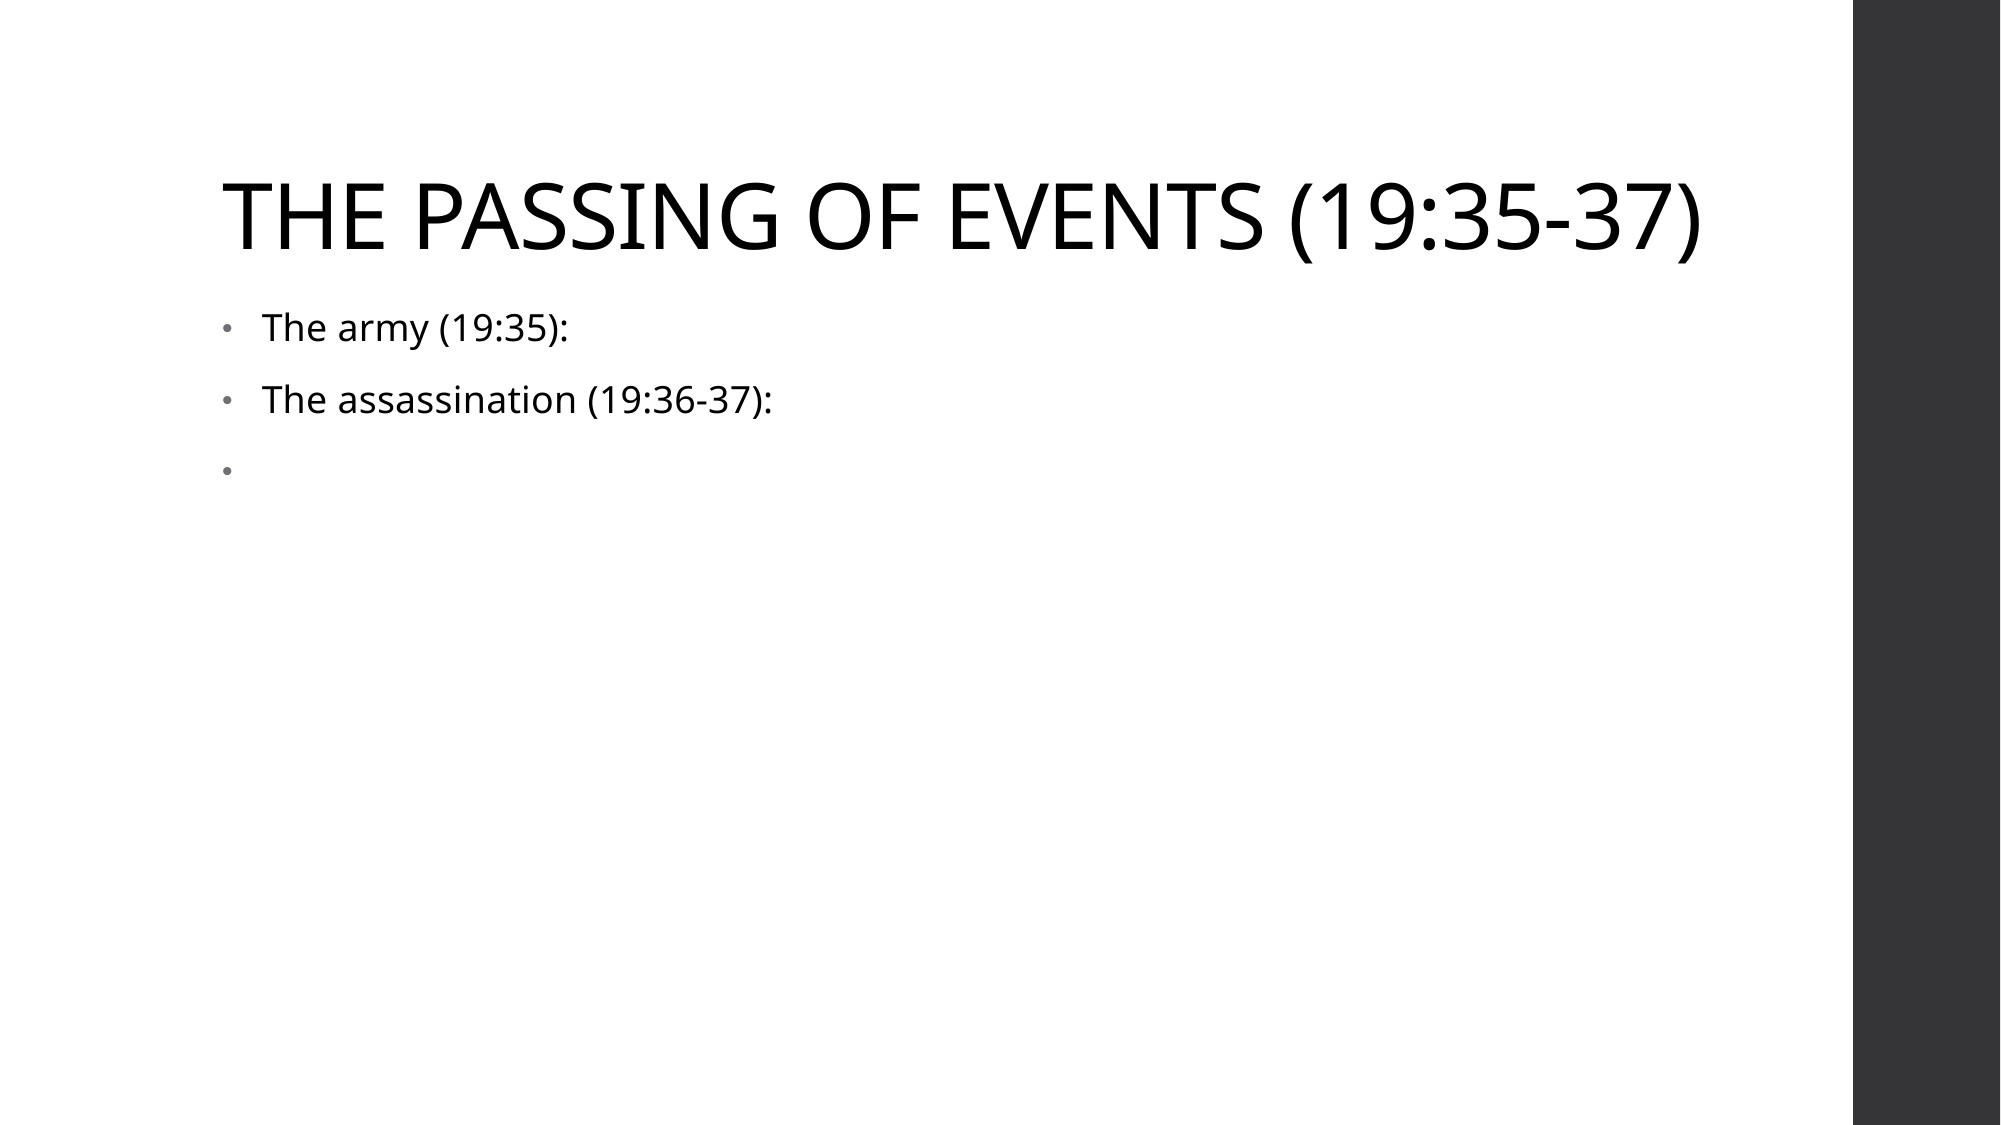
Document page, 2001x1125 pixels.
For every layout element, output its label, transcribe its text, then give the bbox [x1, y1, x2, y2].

list The army (19:35): The assassination (19:36-37): [206, 299, 1617, 1014]
title THE PASSING OF EVENTS (19:35-37) [206, 60, 1797, 278]
